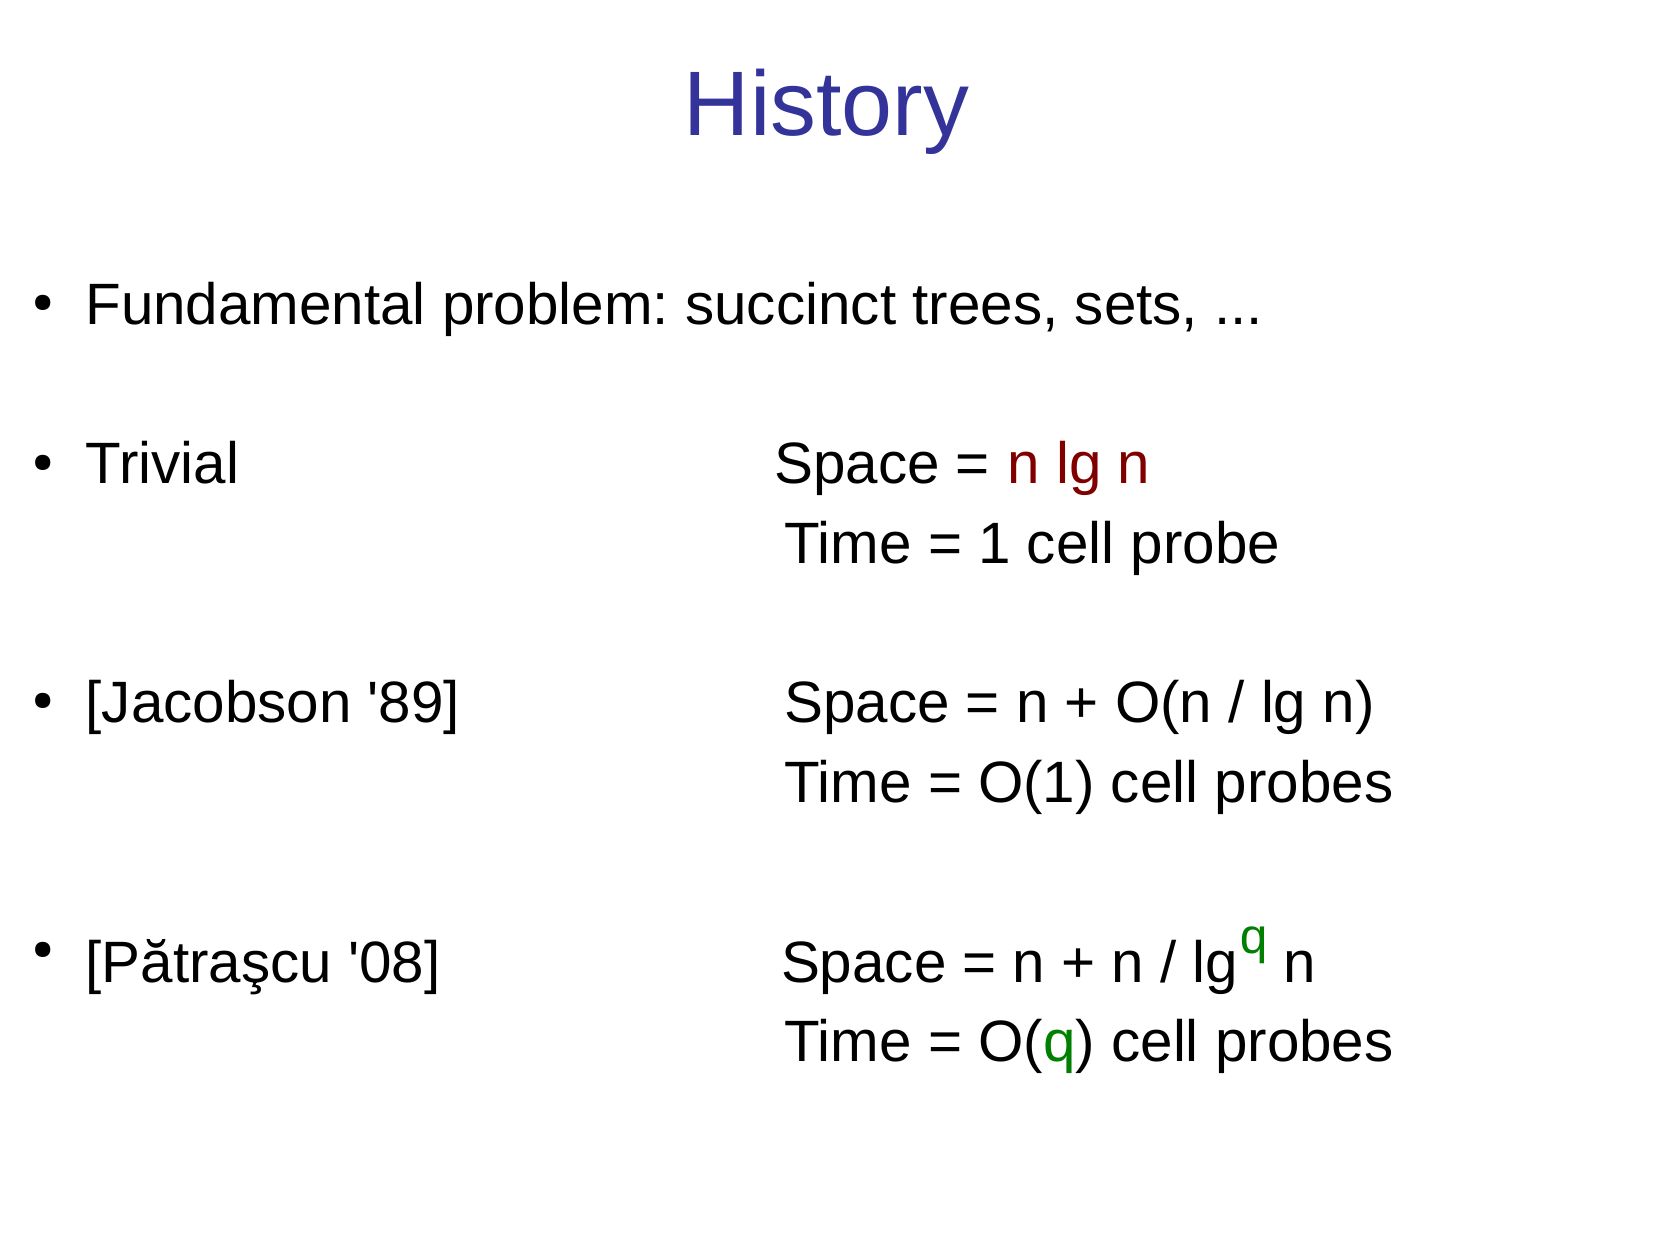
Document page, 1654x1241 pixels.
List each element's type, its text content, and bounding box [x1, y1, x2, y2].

list Fundamental problem: succinct trees, sets, ... Trivial Space = n lg n Time = 1 cell probe [Jacobson '89] Space = n + O(n / lg n) Time = O(1) cell probes [Pătraşcu '08] Space = n + n / lgq n Time = O(q) cell probes [0, 184, 1654, 1238]
title History [124, 0, 1530, 207]
